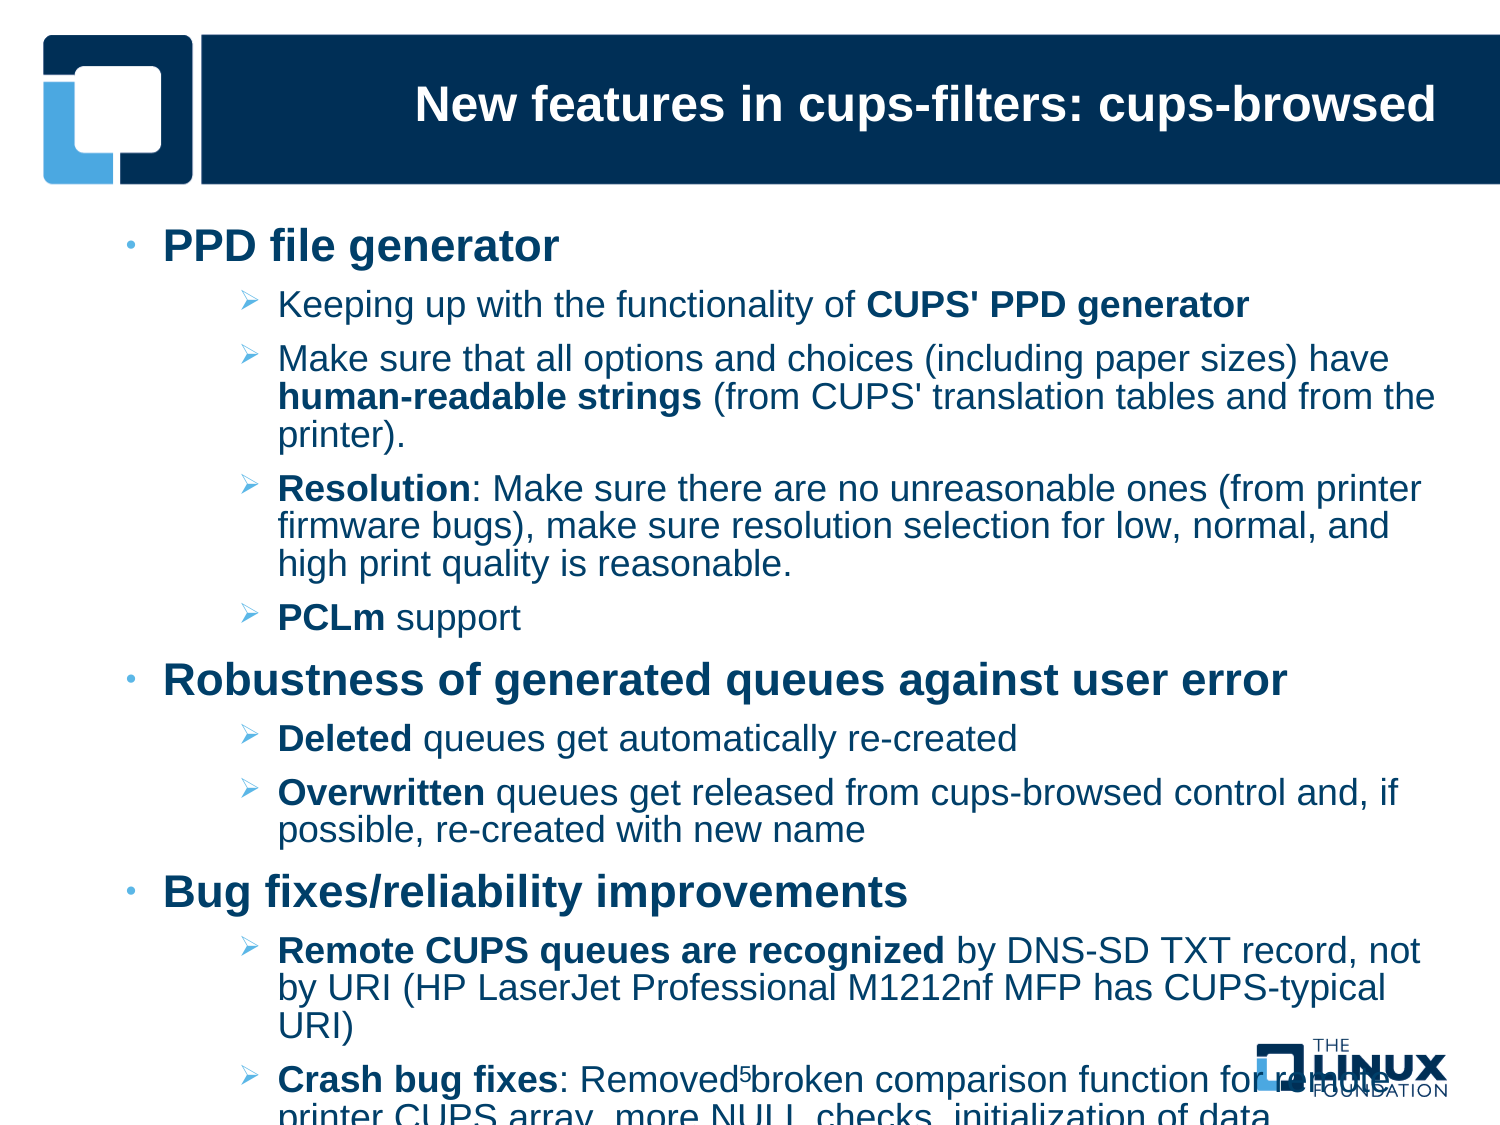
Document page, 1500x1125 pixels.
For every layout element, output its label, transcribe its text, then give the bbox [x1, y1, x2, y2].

picture [1131, 1112, 1140, 1125]
picture [860, 1112, 871, 1118]
picture [716, 1109, 726, 1125]
picture [840, 1112, 849, 1125]
picture [650, 1112, 661, 1125]
picture [1014, 1120, 1024, 1125]
picture [1203, 1112, 1213, 1125]
picture [0, 0, 1500, 1125]
picture [1109, 1112, 1120, 1125]
picture [454, 1107, 466, 1117]
title New features in cups-filters: cups-browsed [249, 37, 1438, 175]
list PPD file generator Keeping up with the functionality of CUPS' PPD generator Make sure that all options and choices (including paper sizes) have human-readable strings (from CUPS' translation tables and from the printer). Resolution: Make sure there are no unreasonable ones (from printer firmware bugs), make sure resolution selection for low, normal, and high print quality is reasonable. PCLm support Robustness of generated queues against user error Deleted queues get automatically re-created Overwritten queues get released from cups-browsed control and, if possible, re-created with new name Bug fixes/reliability improvements Remote CUPS queues are recognized by DNS-SD TXT record, not by URI (HP LaserJet Professional M1212nf MFP has CUPS-typical URI) Crash bug fixes: Removed broken comparison function for remote printer CUPS array, more NULL checks, initialization of data structures, ... More verbose debug logging [87, 224, 1450, 1100]
picture [558, 1120, 568, 1125]
picture [283, 1112, 293, 1125]
picture [355, 1112, 366, 1118]
picture [1224, 1120, 1234, 1125]
picture [1161, 1112, 1172, 1125]
picture [683, 1112, 694, 1118]
picture [1255, 1120, 1265, 1125]
picture [324, 1112, 333, 1125]
picture [631, 1112, 639, 1125]
picture [620, 1112, 628, 1125]
picture [513, 1120, 523, 1125]
picture [967, 1112, 976, 1125]
picture [1070, 1120, 1080, 1125]
